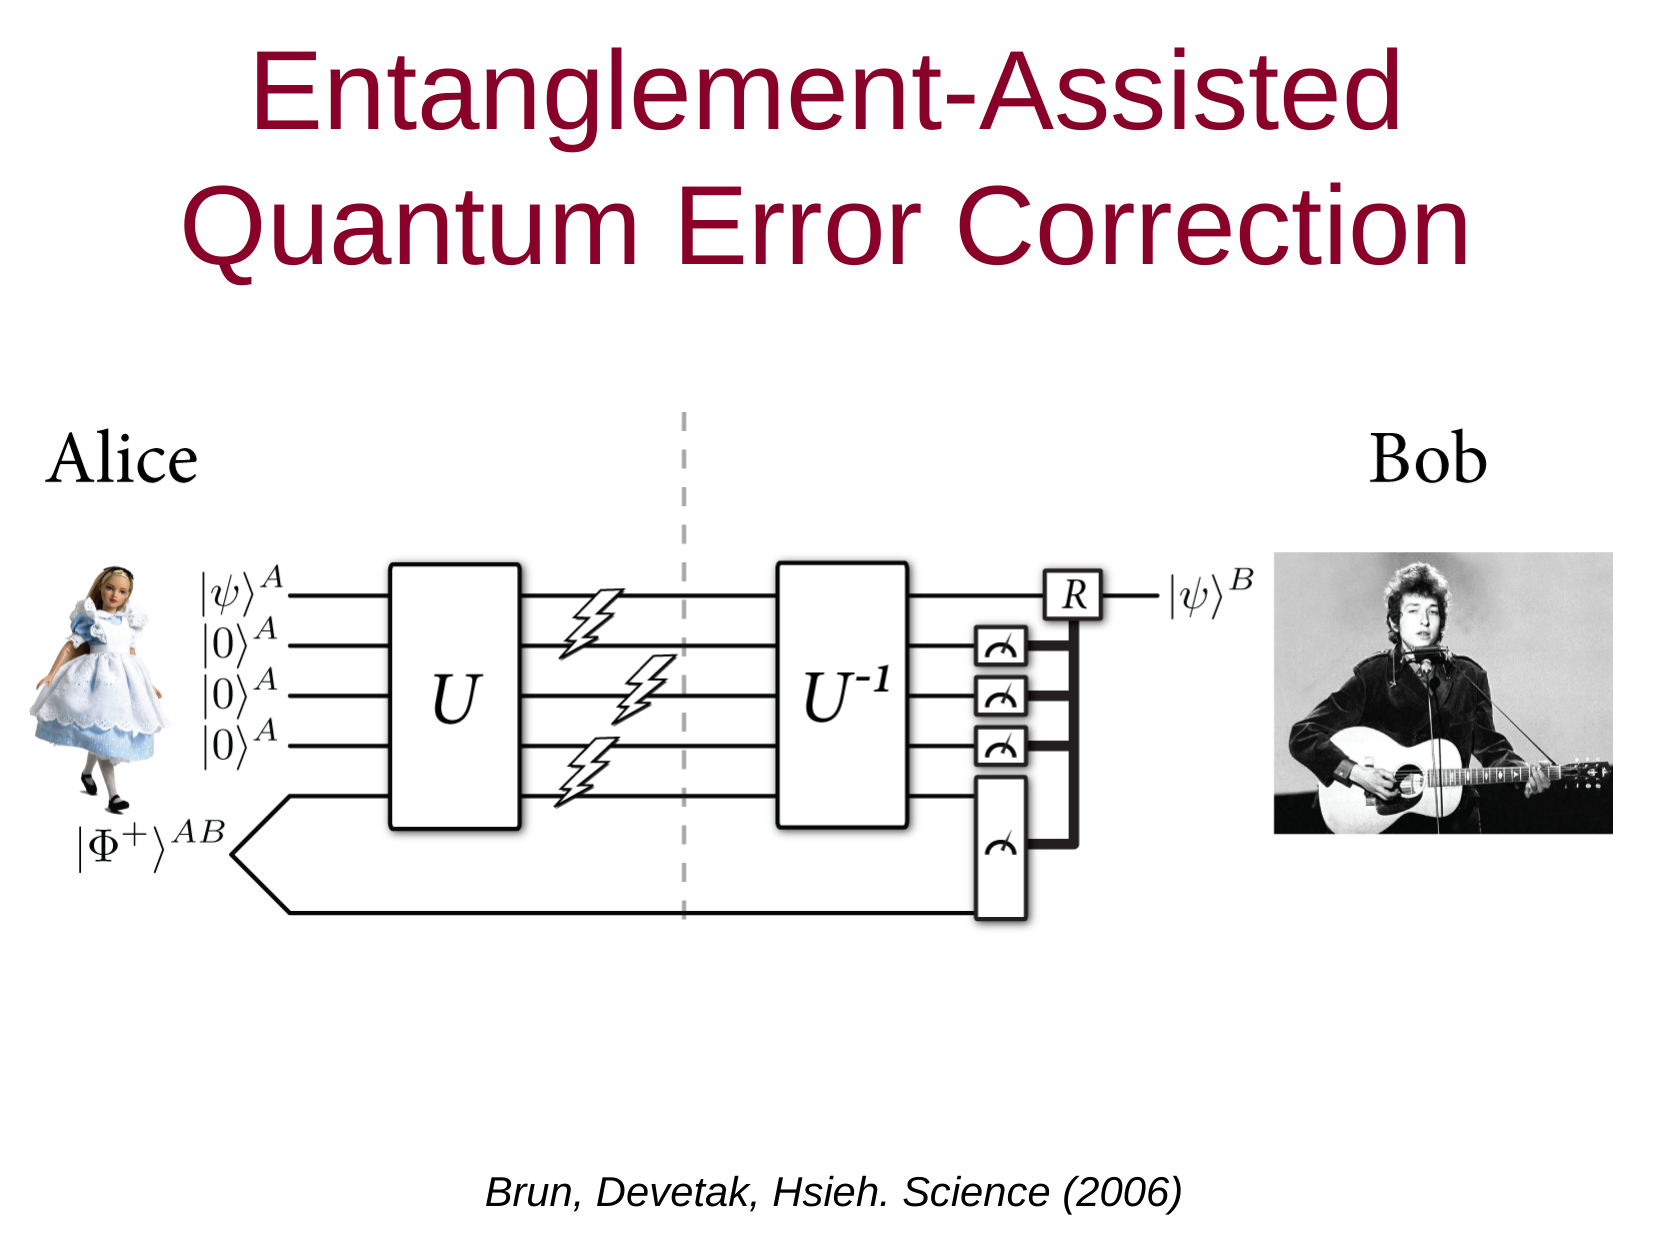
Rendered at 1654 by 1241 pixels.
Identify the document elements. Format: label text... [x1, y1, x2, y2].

text_box Brun, Devetak, Hsieh. Science (2006) [0, 1157, 1654, 1223]
title Entanglement-Assisted Quantum Error Correction [123, 8, 1530, 295]
picture [22, 412, 1613, 936]
